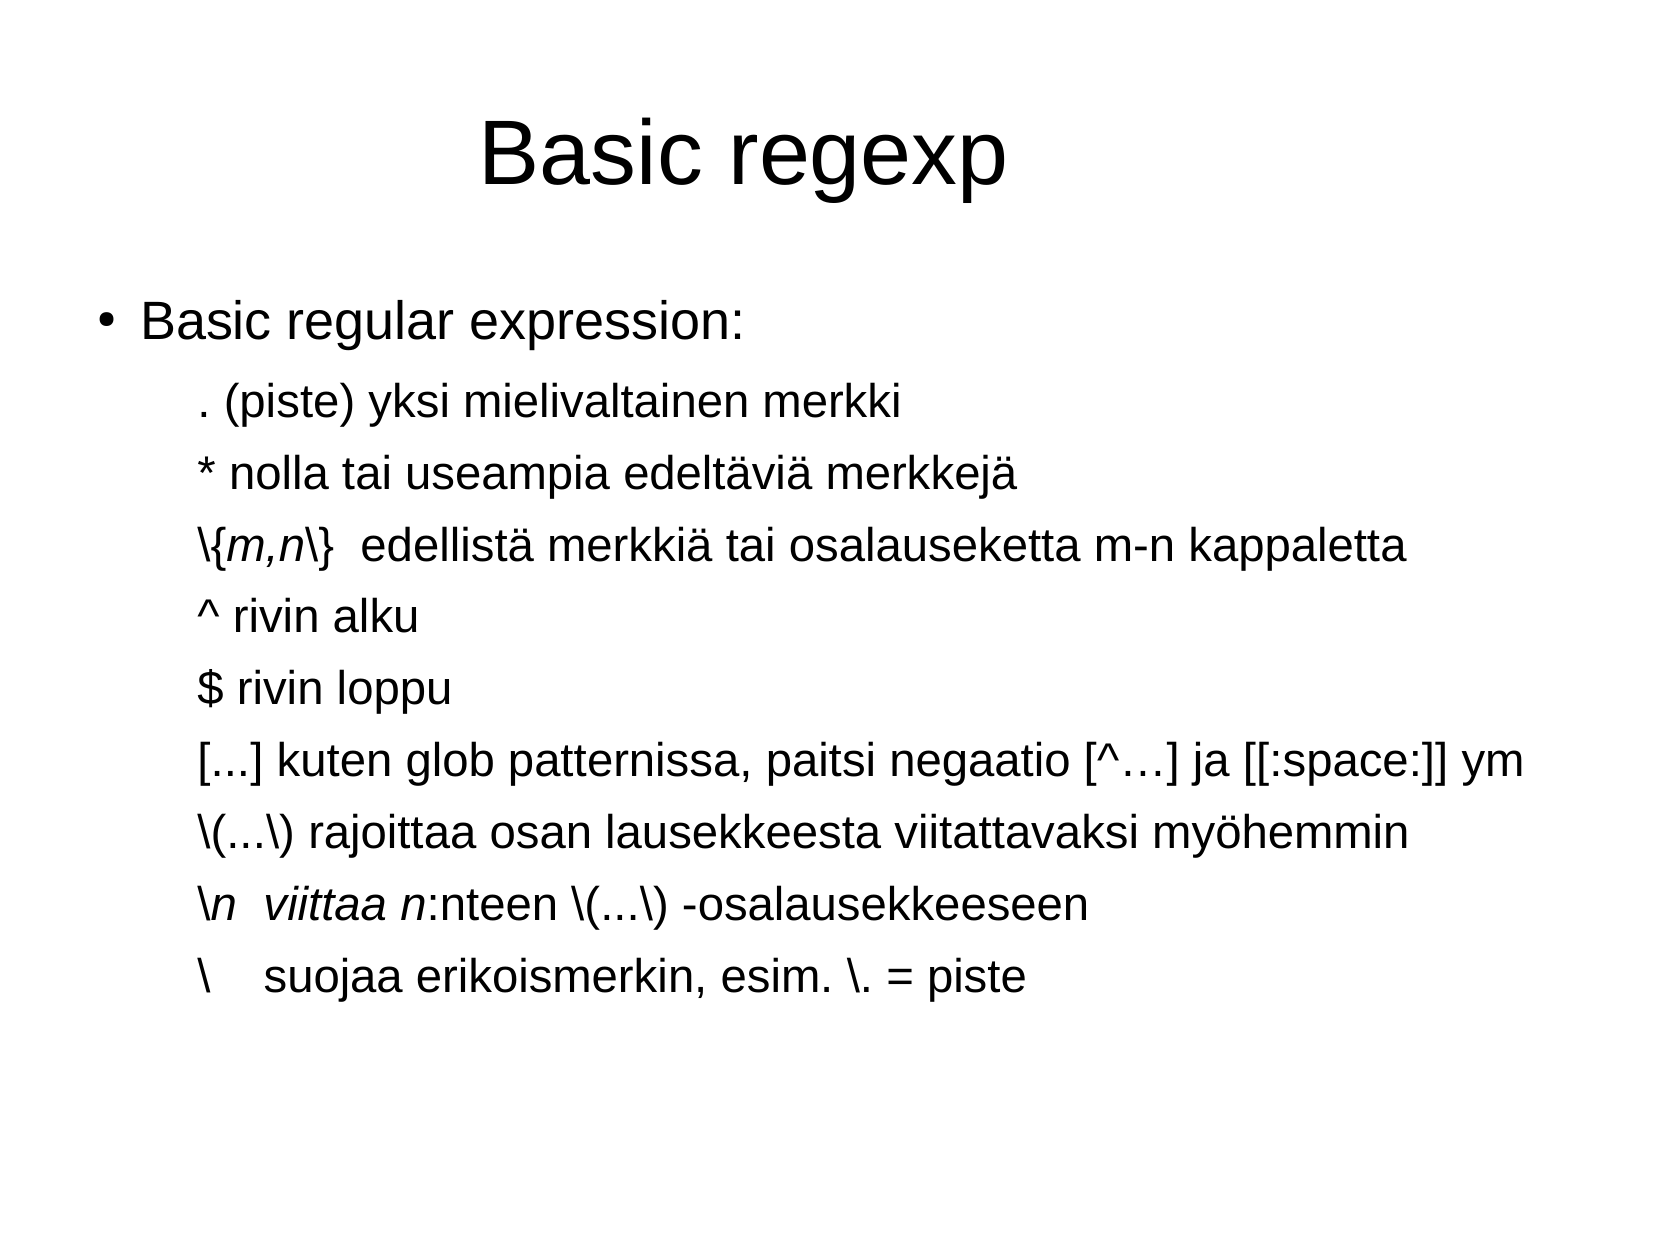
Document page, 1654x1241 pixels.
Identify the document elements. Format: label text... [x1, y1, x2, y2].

title Basic regexp [0, 49, 1489, 257]
list Basic regular expression: . (piste) yksi mielivaltainen merkki * nolla tai useampia edeltäviä merkkejä \{m,n\} edellistä merkkiä tai osalauseketta m-n kappaletta ^ rivin alku $ rivin loppu [...] kuten glob patternissa, paitsi negaatio [^…] ja [[:space:]] ym \(...\) rajoittaa osan lausekkeesta viitattavaksi myöhemmin \n viittaa n:nteen \(...\) -osalausekkeeseen \ suojaa erikoismerkin, esim. \. = piste [82, 290, 1571, 1010]
